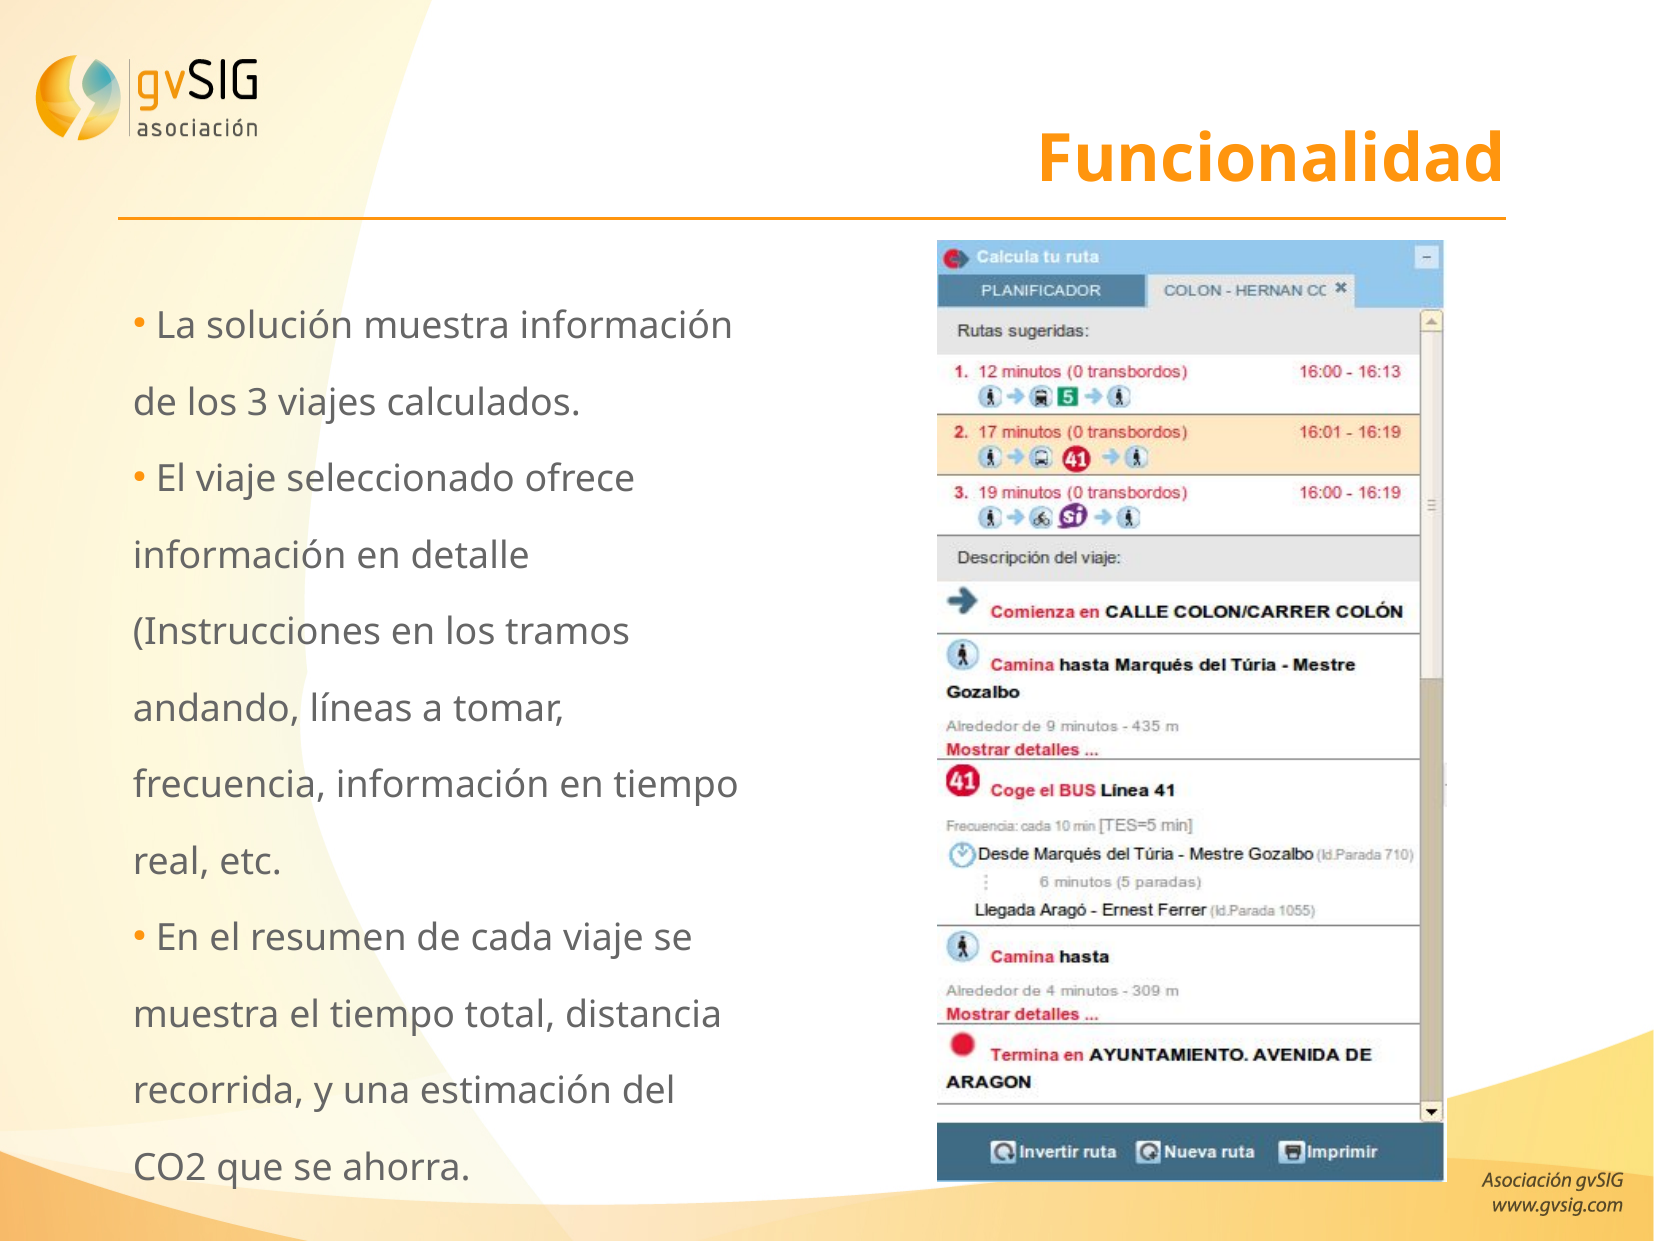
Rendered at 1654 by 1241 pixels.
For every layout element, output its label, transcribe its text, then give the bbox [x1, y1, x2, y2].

picture [0, 0, 1654, 1241]
title Funcionalidad [118, 106, 1506, 205]
text_box La solución muestra información de los 3 viajes calculados. El viaje seleccionado ofrece información en detalle (Instrucciones en los tramos andando, líneas a tomar, frecuencia, información en tiempo real, etc. En el resumen de cada viaje se muestra el tiempo total, distancia recorrida, y una estimación del CO2 que se ahorra. [118, 265, 768, 1238]
